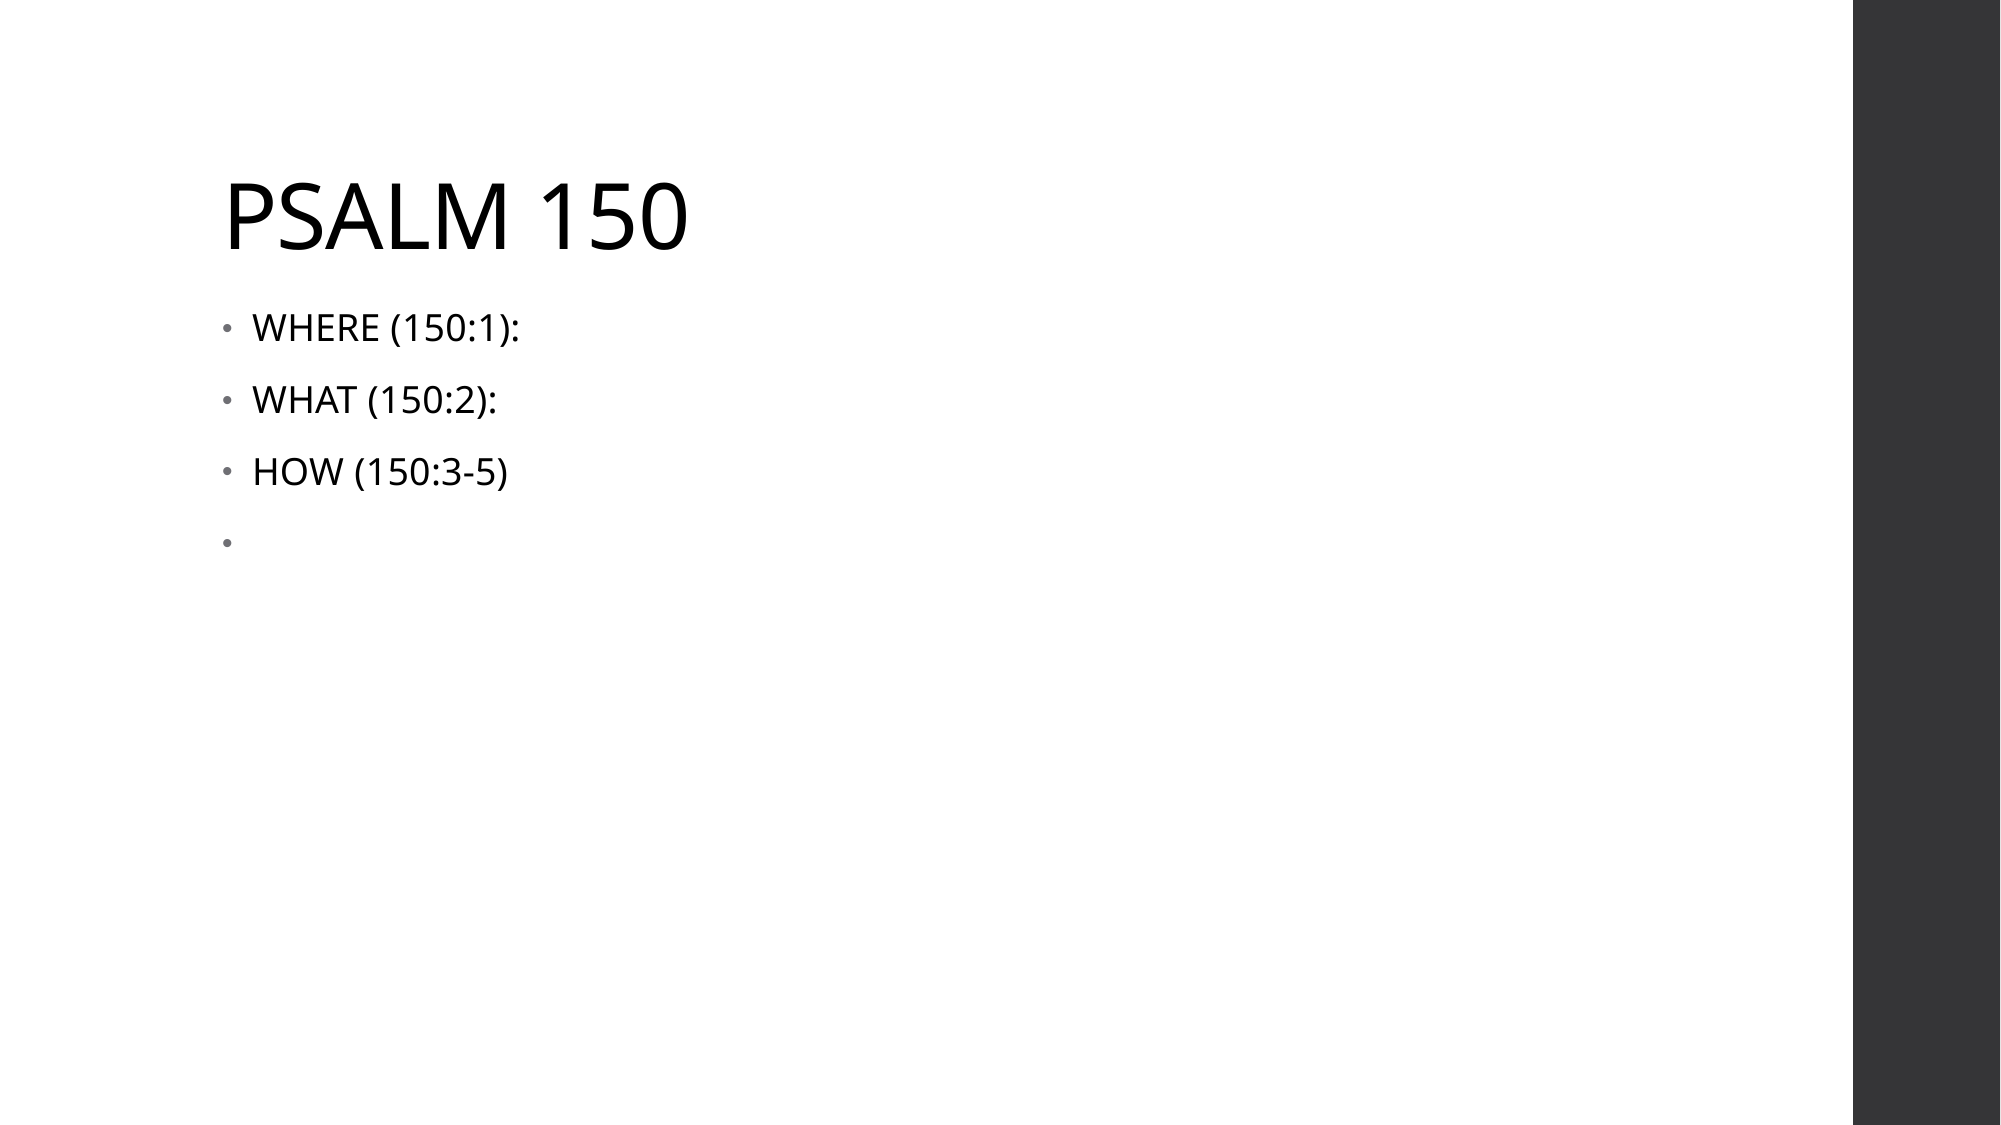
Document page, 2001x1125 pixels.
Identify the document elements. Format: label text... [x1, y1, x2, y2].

list WHERE (150:1): WHAT (150:2): HOW (150:3-5) [206, 299, 1617, 1014]
title PSALM 150 [206, 60, 1797, 278]
